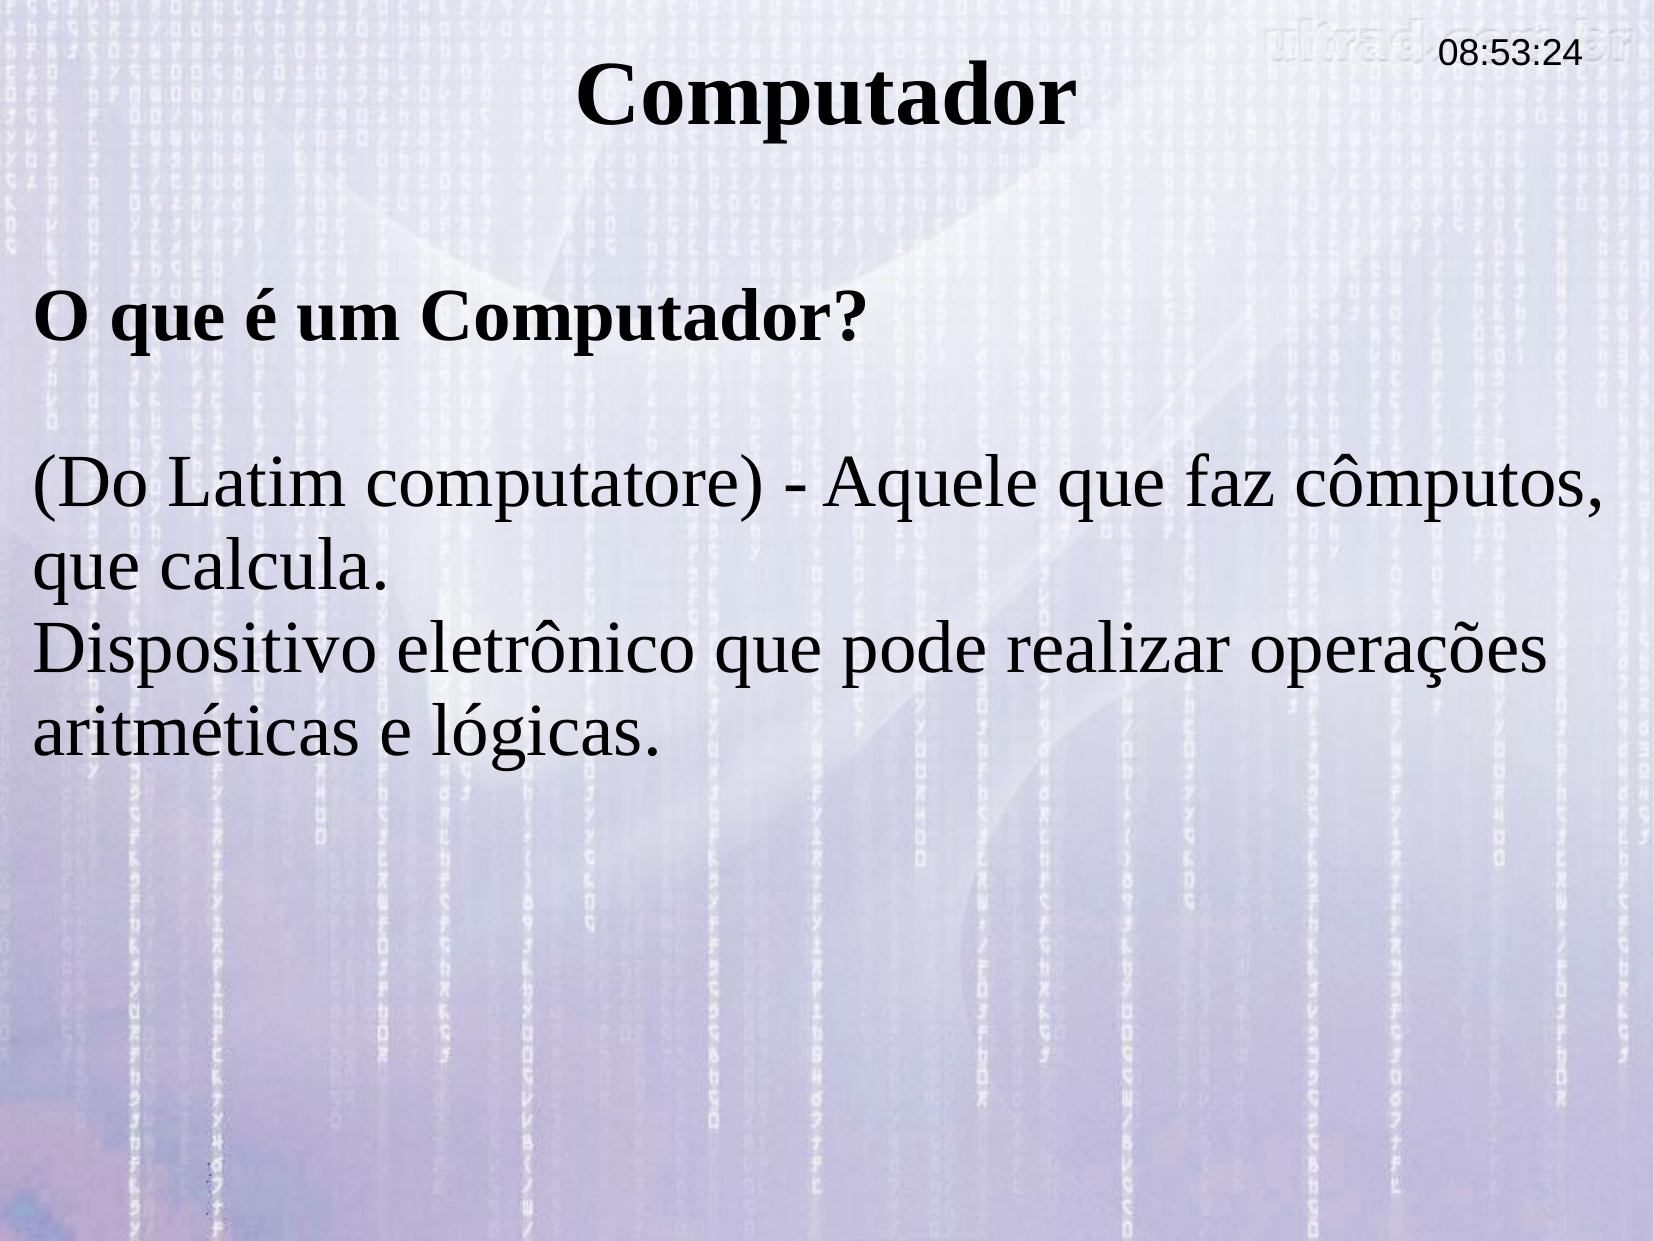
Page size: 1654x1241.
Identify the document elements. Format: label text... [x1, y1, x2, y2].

picture [0, 0, 1654, 1241]
text_box O que é um Computador? (Do Latim computatore) - Aquele que faz cômputos, que calcula. Dispositivo eletrônico que pode realizar operações aritméticas e lógicas. [17, 183, 1625, 855]
text_box Computador [29, 35, 1625, 171]
text_box 09:59:00 [1423, 23, 1631, 94]
